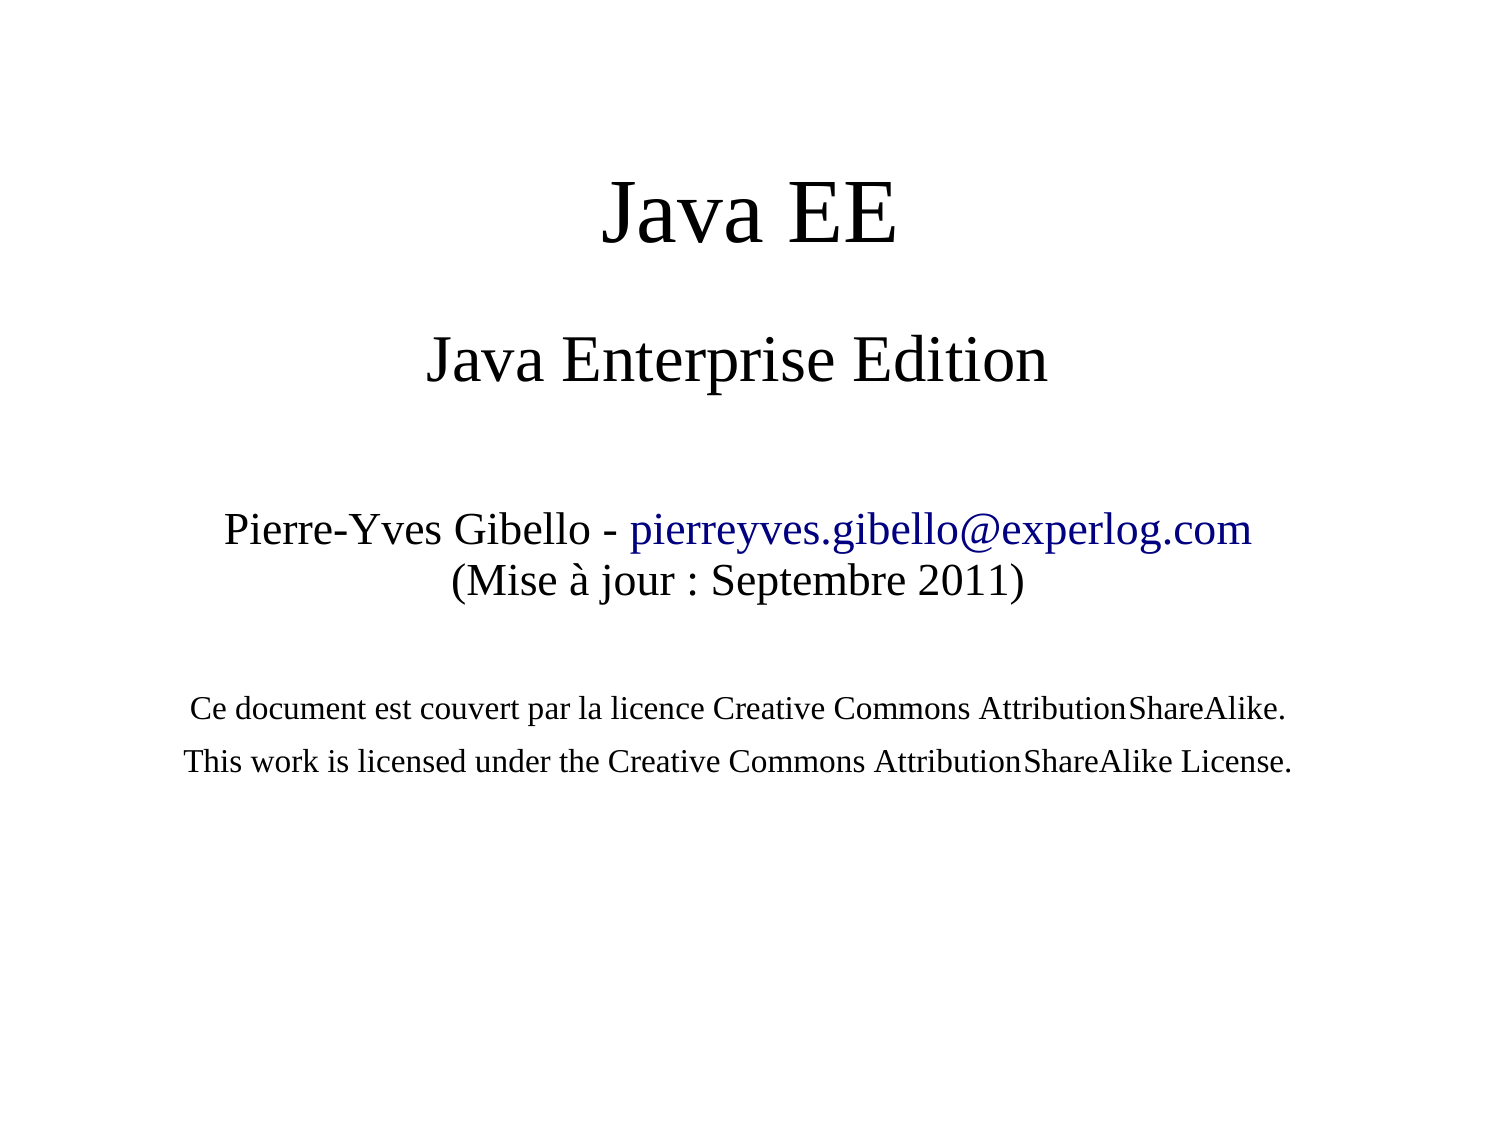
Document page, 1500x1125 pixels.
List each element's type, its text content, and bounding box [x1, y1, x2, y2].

title Java EE [112, 118, 1388, 306]
subtitle Java Enterprise Edition Pierre-Yves Gibello - pierreyves.gibello@experlog.com (Mise à jour : Septembre 2011) Ce document est couvert par la licence Creative Commons Attribution­ShareAlike. This work is licensed under the Creative Commons Attribution­ShareAlike License. [29, 314, 1447, 842]
